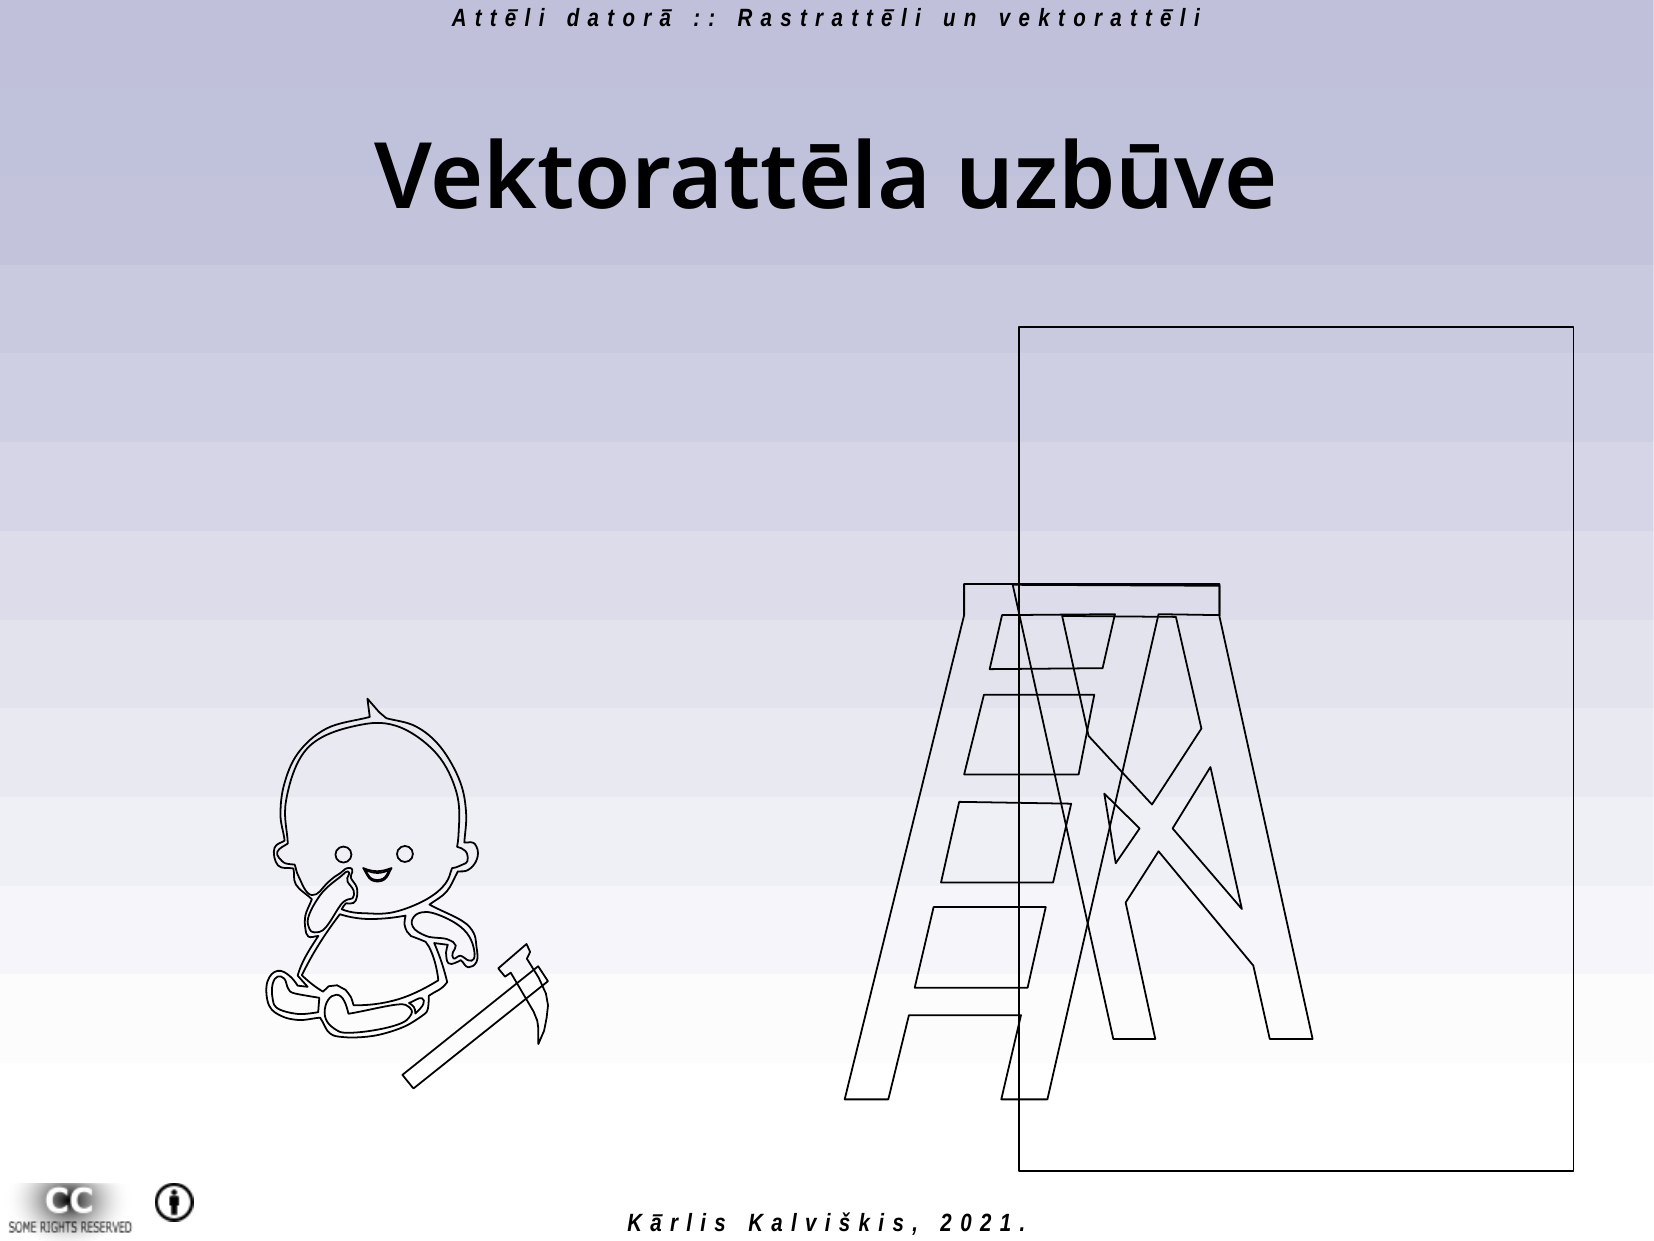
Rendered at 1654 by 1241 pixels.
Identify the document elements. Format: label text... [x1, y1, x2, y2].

title Vektorattēla uzbūve [29, 49, 1625, 296]
picture [0, 0, 1654, 1241]
